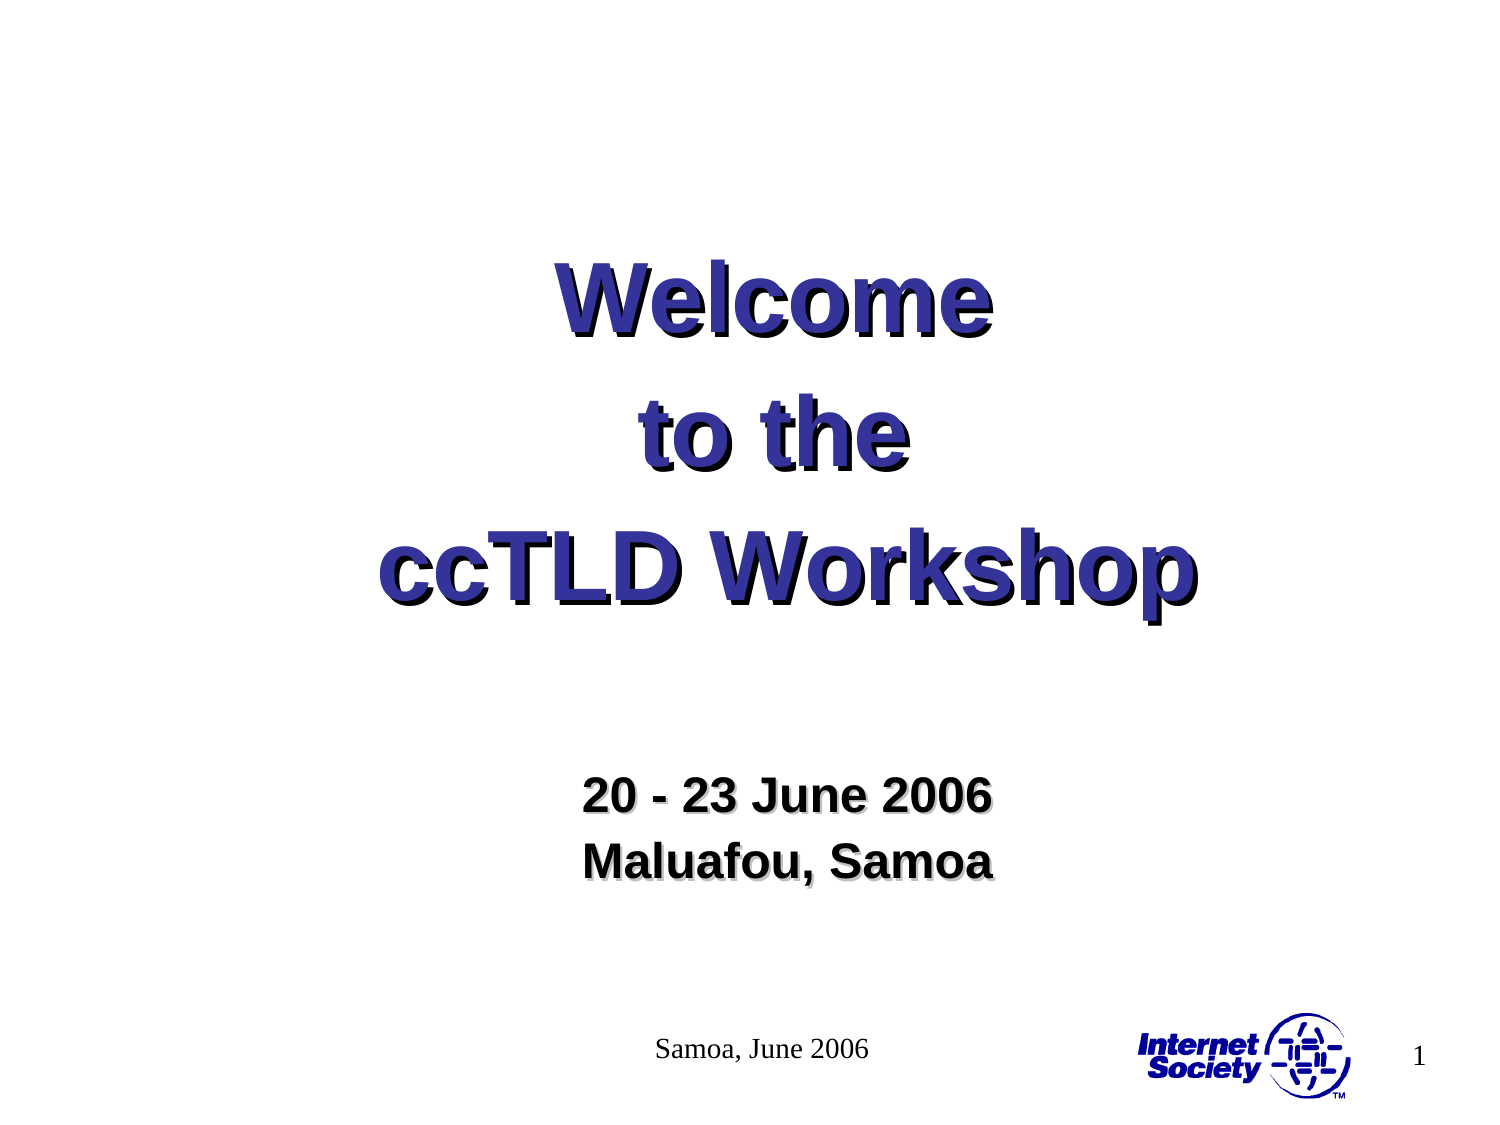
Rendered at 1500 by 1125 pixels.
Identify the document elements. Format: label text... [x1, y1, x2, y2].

subtitle [200, 662, 1251, 951]
picture [1137, 1012, 1351, 1099]
title Welcome to the ccTLD Workshop 20 - 23 June 2006 Maluafou, Samoa [200, 47, 1375, 928]
